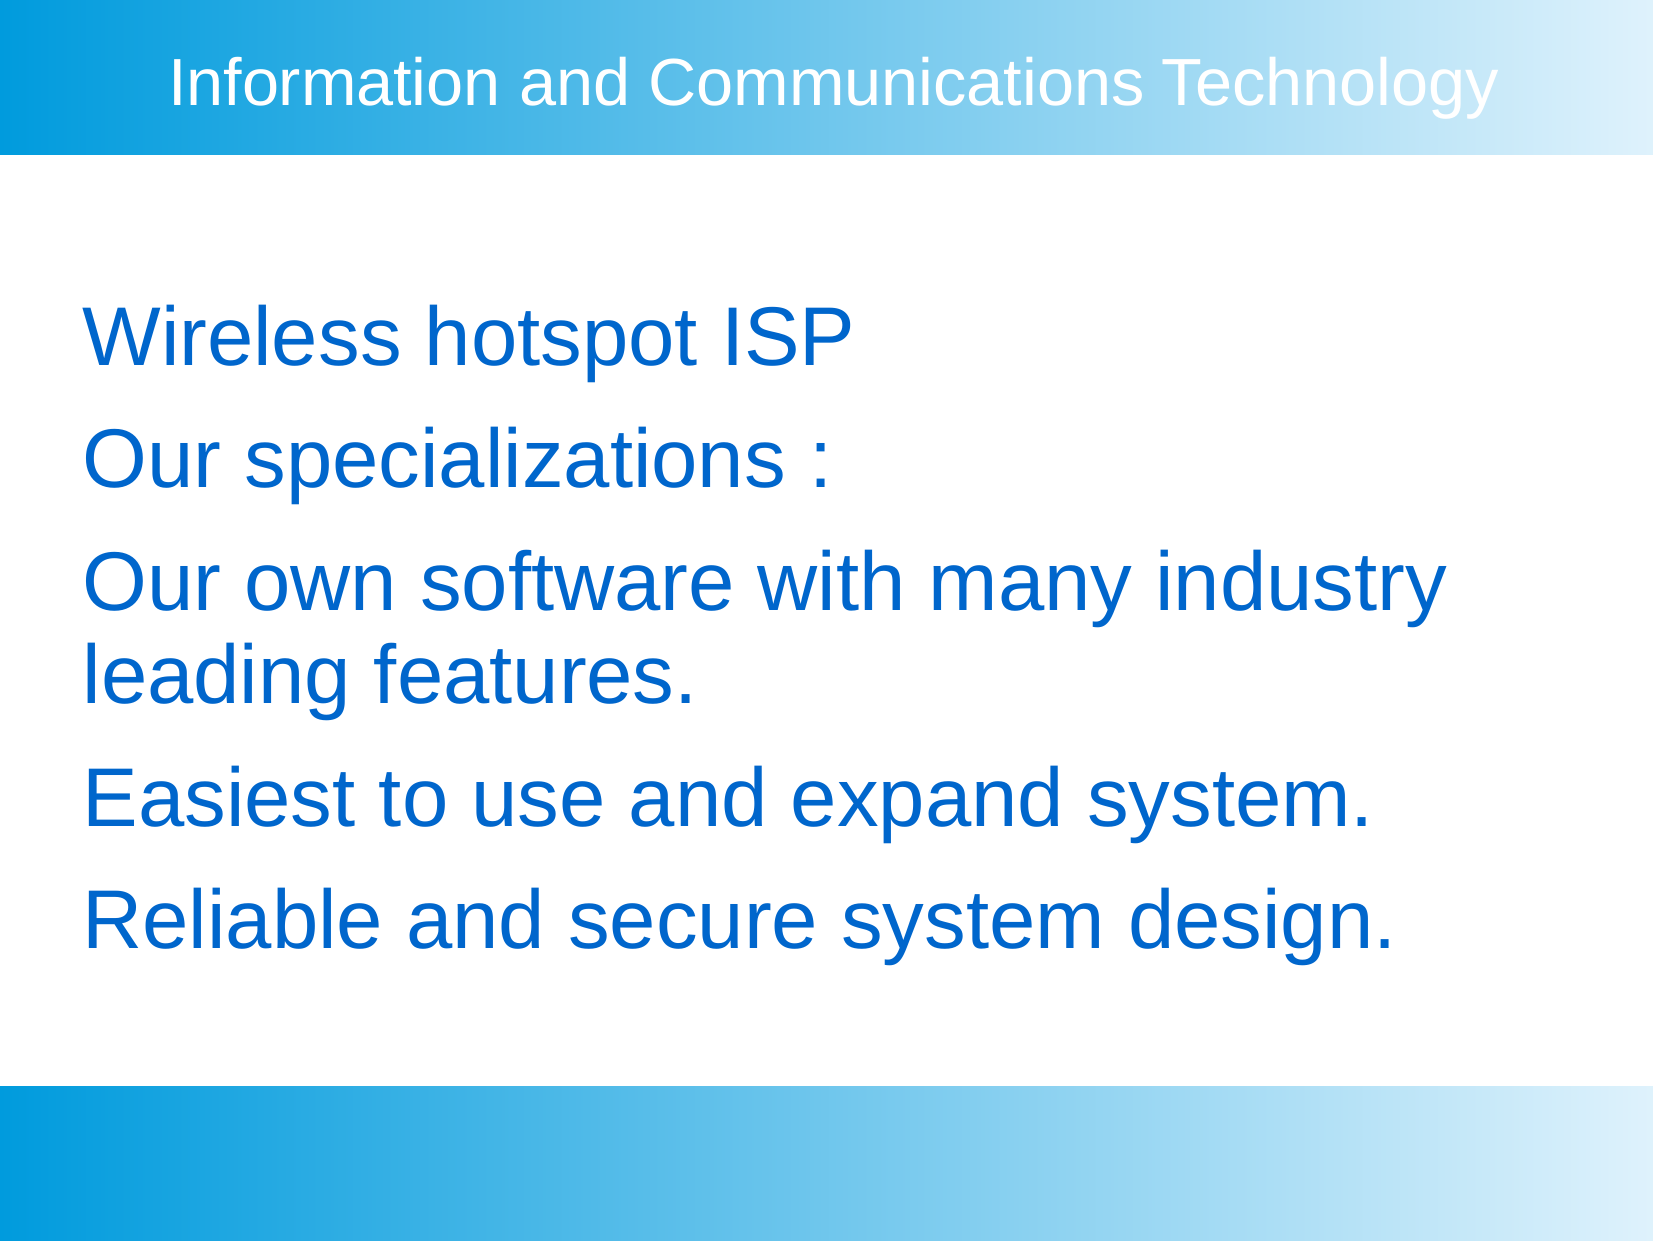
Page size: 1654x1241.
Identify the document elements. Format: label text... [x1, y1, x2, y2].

title Information and Communications Technology [90, 30, 1579, 136]
list Wireless hotspot ISP Our specializations : Our own software with many industry leading features. Easiest to use and expand system. Reliable and secure system design. [82, 290, 1571, 1010]
